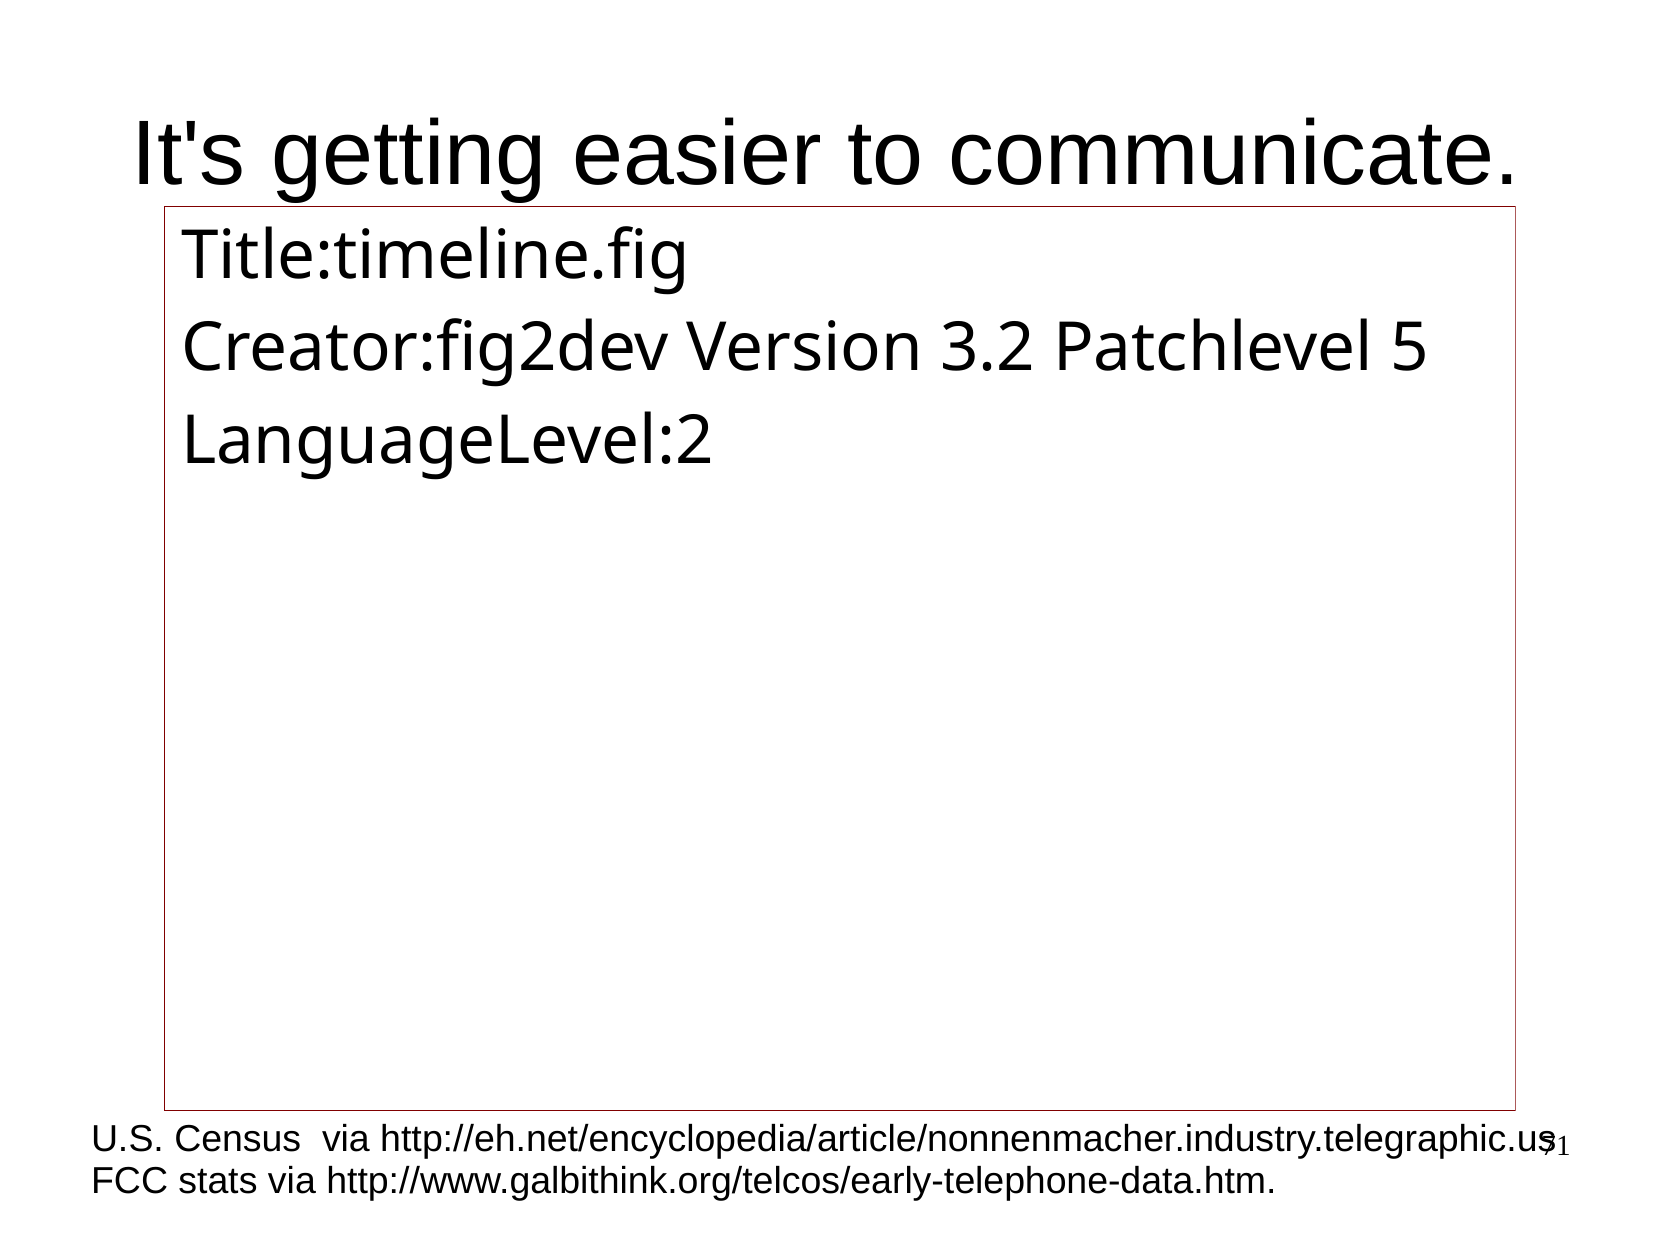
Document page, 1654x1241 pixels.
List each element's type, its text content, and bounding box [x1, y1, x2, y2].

picture [159, 257, 1516, 1110]
text_box U.S. Census via http://eh.net/encyclopedia/article/nonnenmacher.industry.telegraphic.us FCC stats via http://www.galbithink.org/telcos/early-telephone-data.htm. [76, 1110, 1571, 1210]
title It's getting easier to communicate. [82, 49, 1571, 257]
